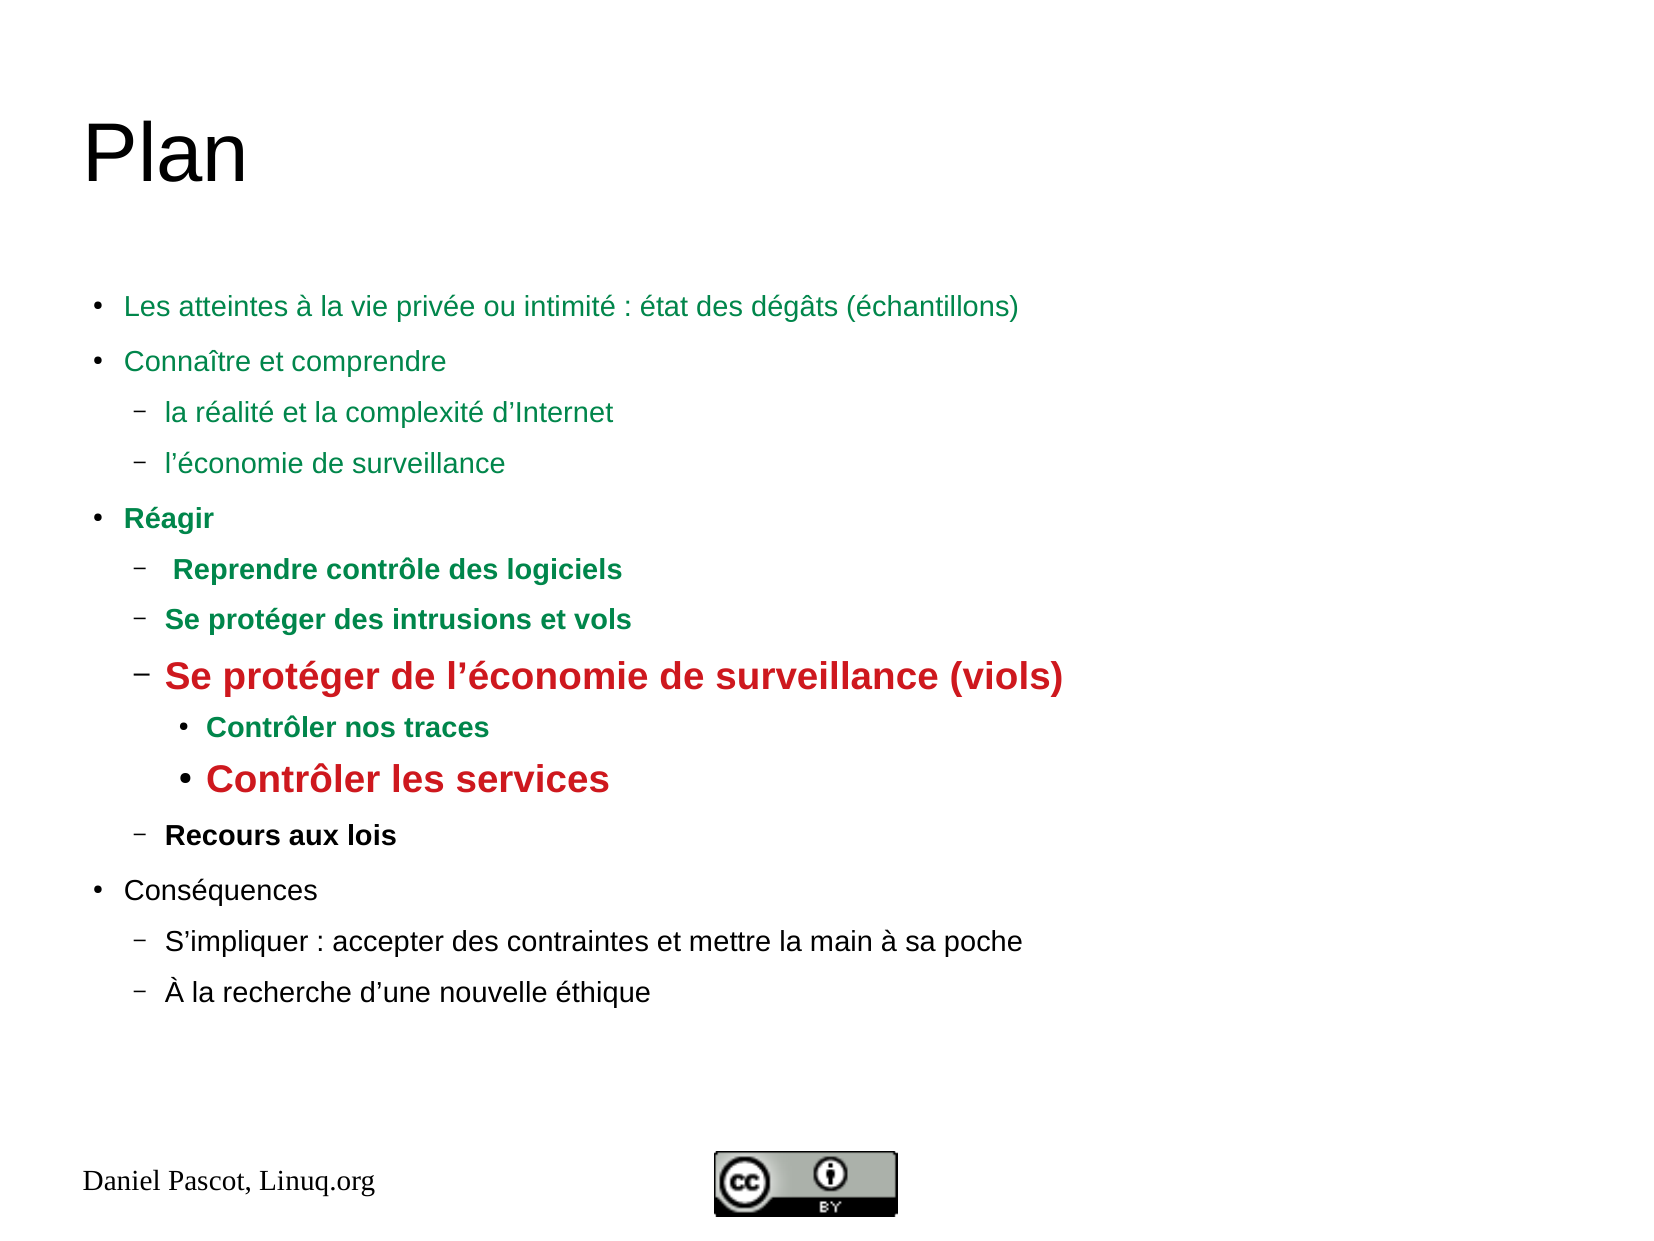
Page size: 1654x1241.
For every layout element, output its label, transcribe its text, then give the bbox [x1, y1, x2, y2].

picture [714, 1158, 898, 1217]
text_box [82, 290, 1571, 1158]
title Plan [82, 49, 1571, 257]
